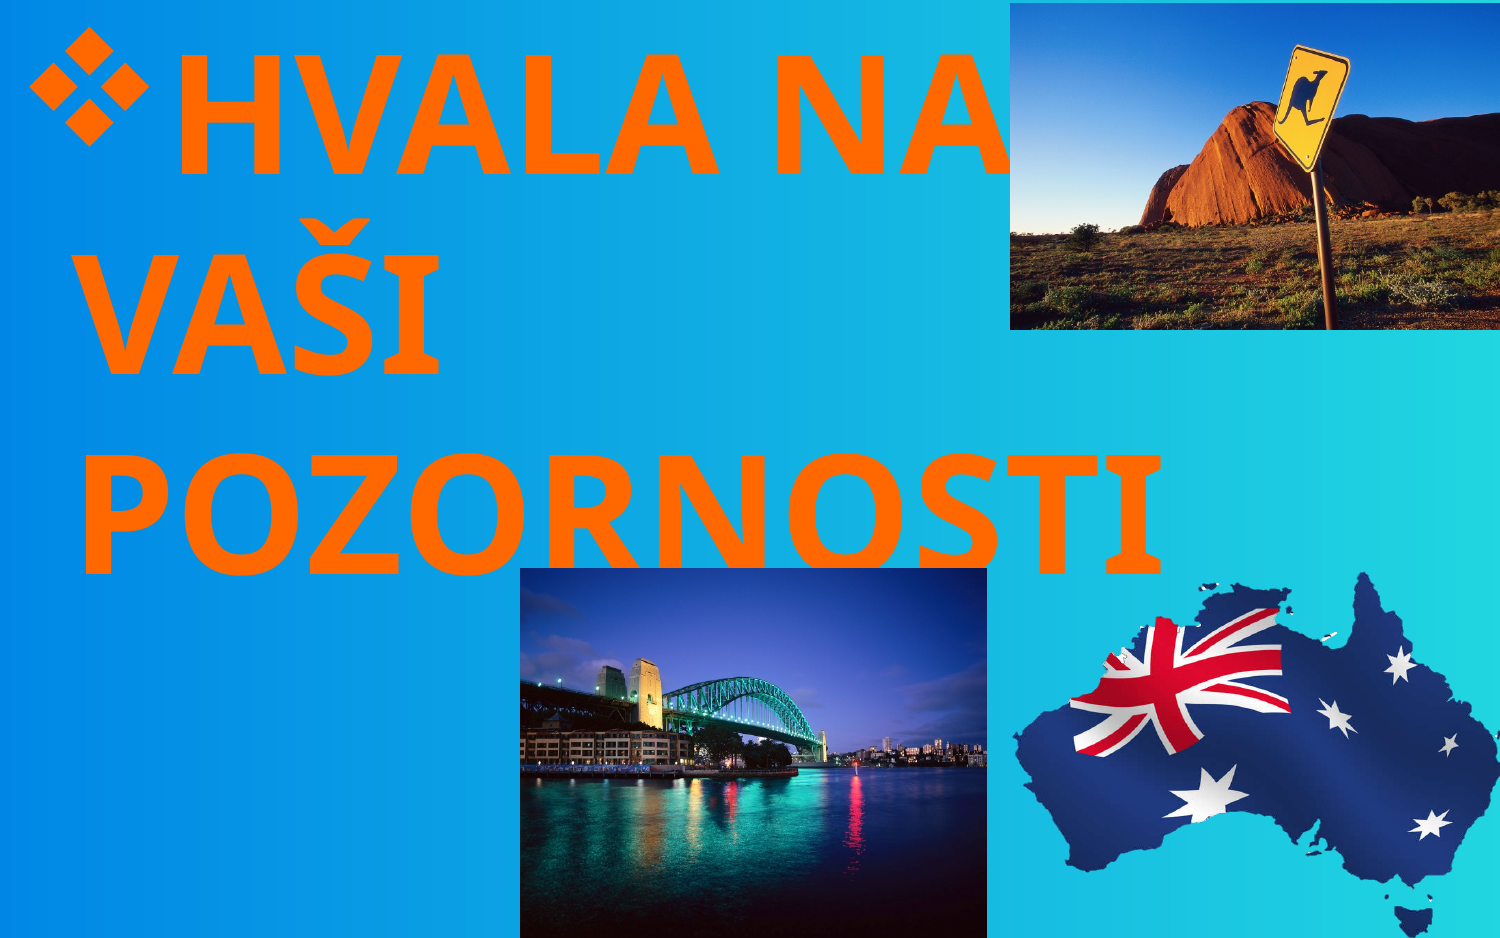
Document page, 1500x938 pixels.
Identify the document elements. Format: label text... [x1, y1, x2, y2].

picture [521, 568, 987, 938]
list HVALA NA VAšI POZORNOSTI [0, 0, 1350, 821]
picture [1010, 3, 1500, 330]
picture [999, 554, 1500, 938]
